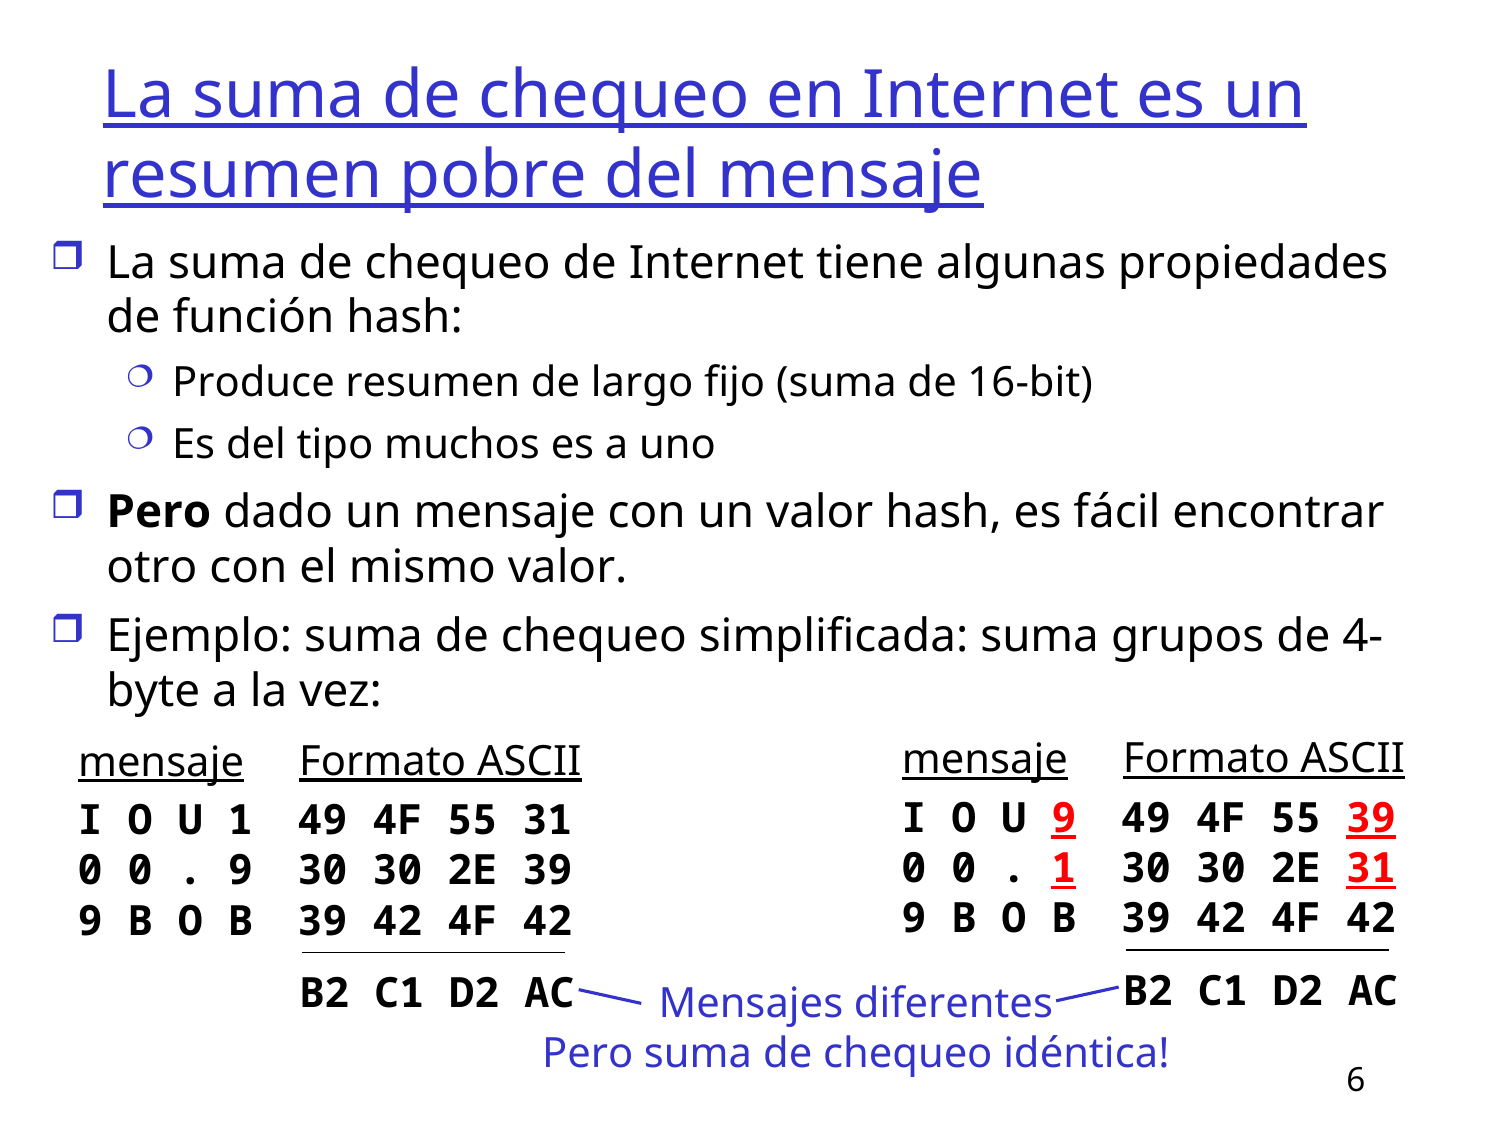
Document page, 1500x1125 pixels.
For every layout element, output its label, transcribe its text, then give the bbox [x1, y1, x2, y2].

text_box Mensajes diferentes Pero suma de chequeo idéntica! [527, 967, 1185, 1084]
text_box B2 C1 D2 AC [1108, 955, 1413, 1022]
text_box B2 C1 D2 AC [284, 958, 590, 1024]
title La suma de chequeo en Internet es un resumen pobre del mensaje [87, 23, 1363, 224]
list La suma de chequeo de Internet tiene algunas propiedades de función hash: Produce resumen de largo fijo (suma de 16-bit) Es del tipo muchos es a uno Pero dado un mensaje con un valor hash, es fácil encontrar otro con el mismo valor. Ejemplo: suma de chequeo simplificada: suma grupos de 4-byte a la vez: [35, 224, 1461, 725]
text_box mensaje [63, 726, 260, 793]
text_box I O U 9 0 0 . 1 9 B O B [886, 782, 1092, 949]
text_box 49 4F 55 31 30 30 2E 39 39 42 4F 42 [282, 785, 588, 951]
text_box 49 4F 55 39 30 30 2E 31 39 42 4F 42 [1106, 782, 1411, 949]
text_box Formato ASCII [284, 725, 597, 792]
text_box I O U 1 0 0 . 9 9 B O B [62, 785, 268, 951]
text_box Formato ASCII [1107, 725, 1421, 789]
text_box mensaje [887, 725, 1083, 790]
